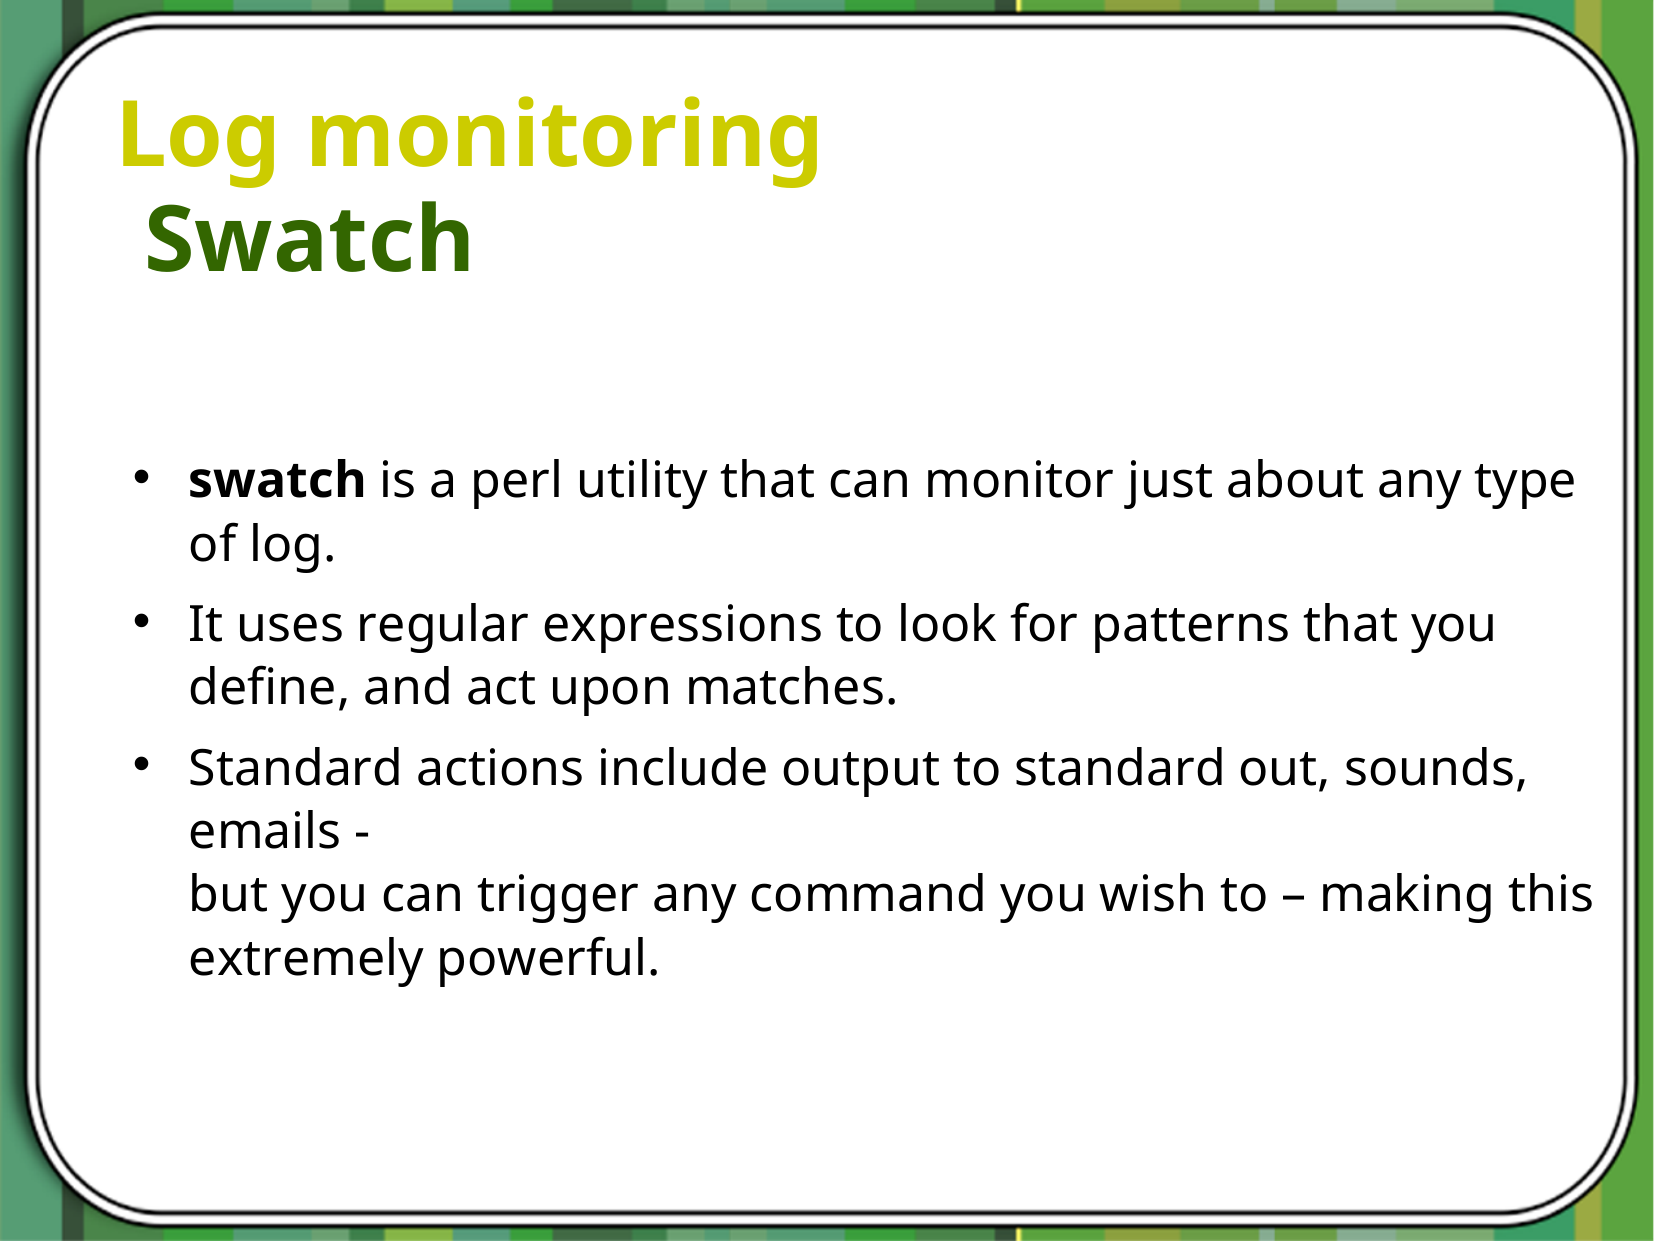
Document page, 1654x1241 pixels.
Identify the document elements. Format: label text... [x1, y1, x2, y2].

picture [0, 0, 1654, 1241]
title Swatch [129, 147, 1536, 325]
list swatch is a perl utility that can monitor just about any type of log. It uses regular expressions to look for patterns that you define, and act upon matches. Standard actions include output to standard out, sounds, emails - but you can trigger any command you wish to – making this extremely powerful. [118, 354, 1620, 1162]
title Log monitoring [100, 64, 1506, 199]
